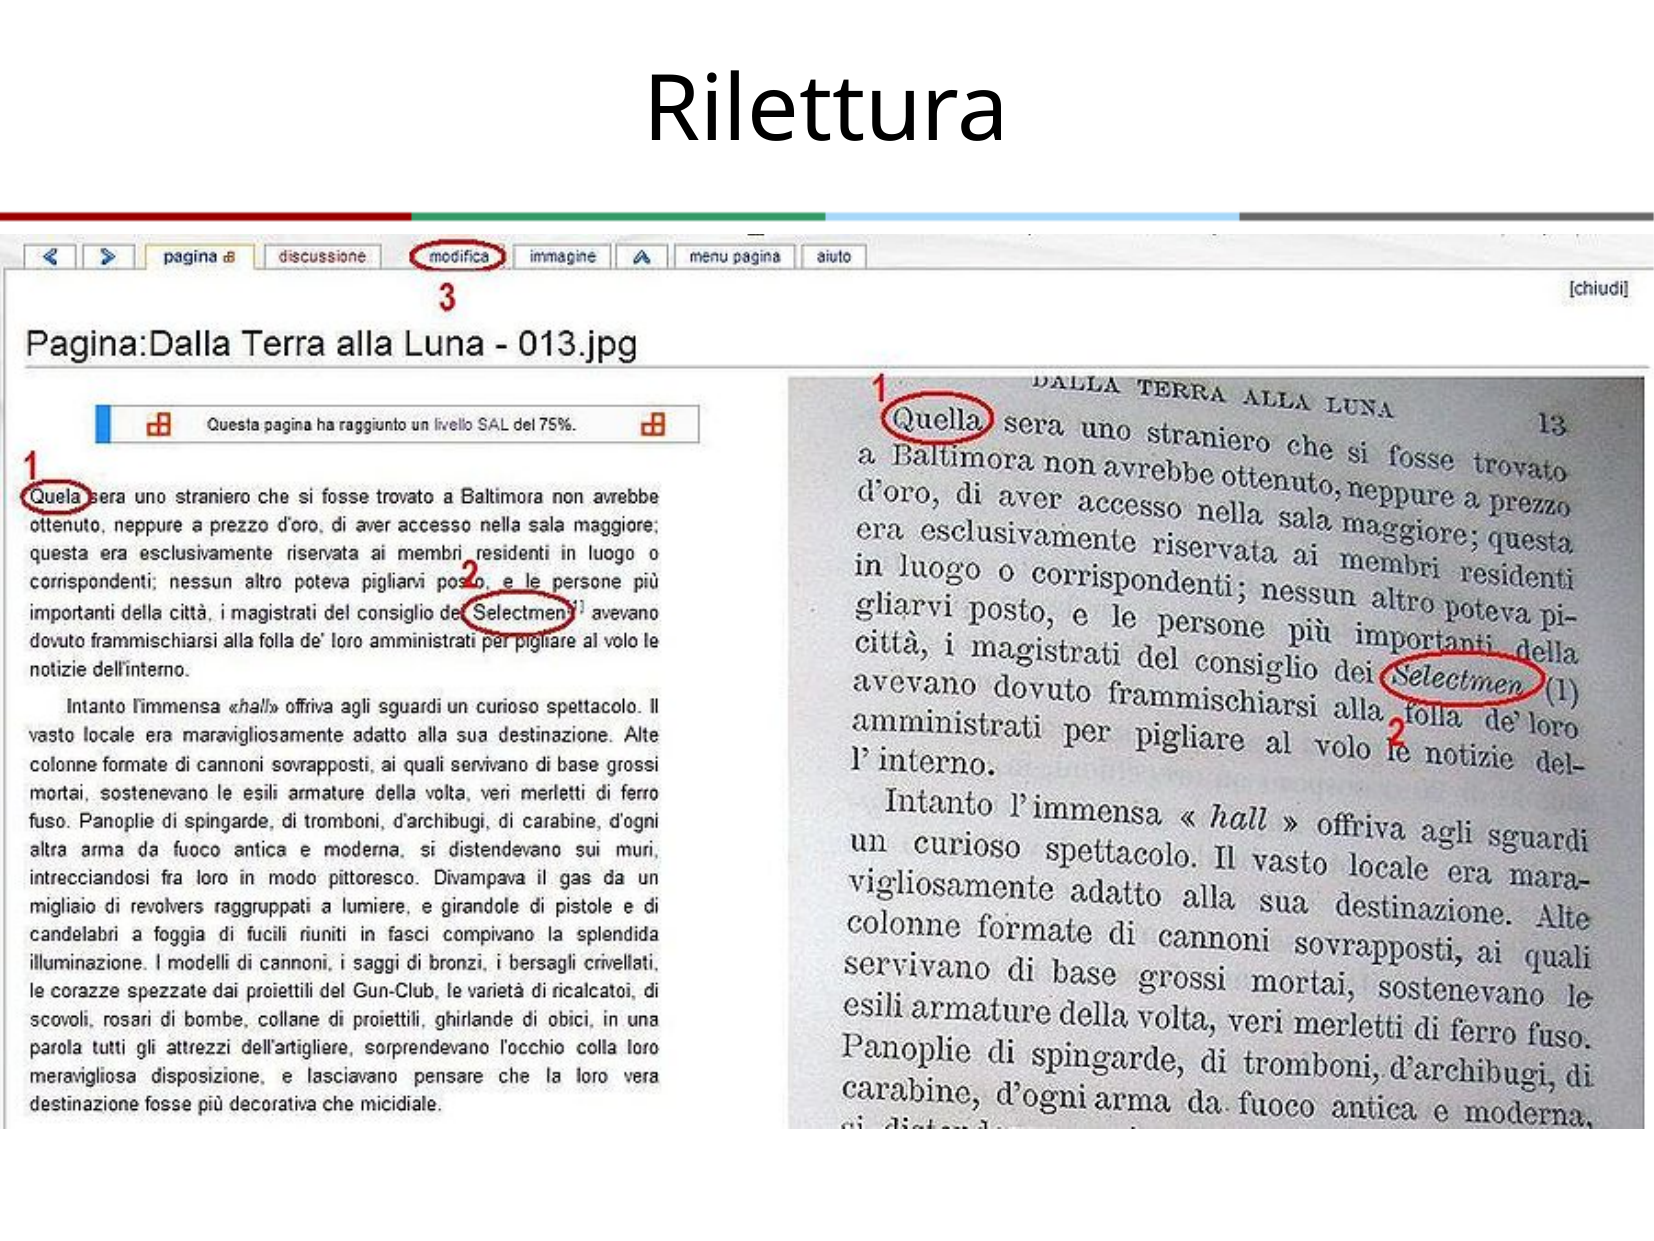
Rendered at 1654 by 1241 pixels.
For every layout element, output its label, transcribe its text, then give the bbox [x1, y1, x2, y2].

text_box Rilettura [65, 0, 1589, 200]
picture [0, 200, 1654, 1129]
